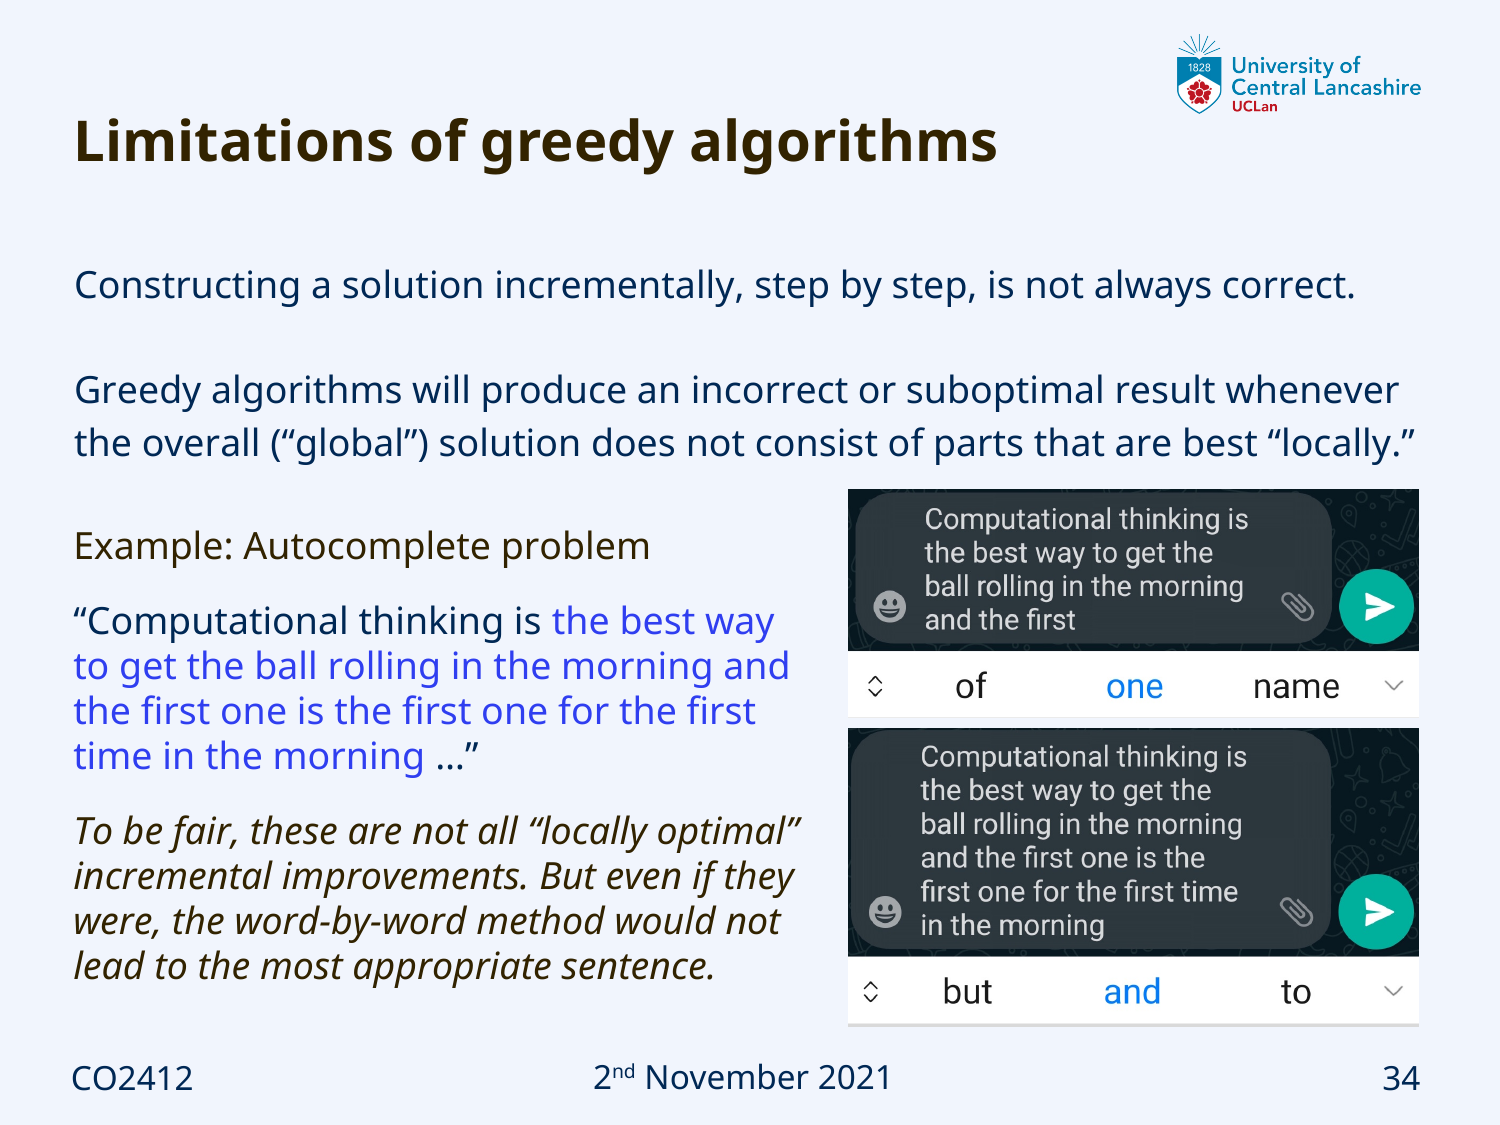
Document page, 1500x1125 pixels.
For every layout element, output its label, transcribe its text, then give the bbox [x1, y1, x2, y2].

title Limitations of greedy algorithms [58, 93, 1475, 186]
picture [848, 728, 1419, 1027]
text_box Example: Autocomplete problem “Computational thinking is the best way to get the ball rolling in the morning and the first one is the first one for the first time in the morning …” To be fair, these are not all “locally optimal” incremental improvements. But even if they were, the word-by-word method would not lead to the most appropriate sentence. [58, 514, 826, 1011]
picture [1177, 34, 1421, 93]
text_box Constructing a solution incrementally, step by step, is not always correct. Greedy algorithms will produce an incorrect or suboptimal result whenever the overall (“global”) solution does not consist of parts that are best “locally.” [59, 246, 1435, 577]
picture [848, 489, 1419, 718]
